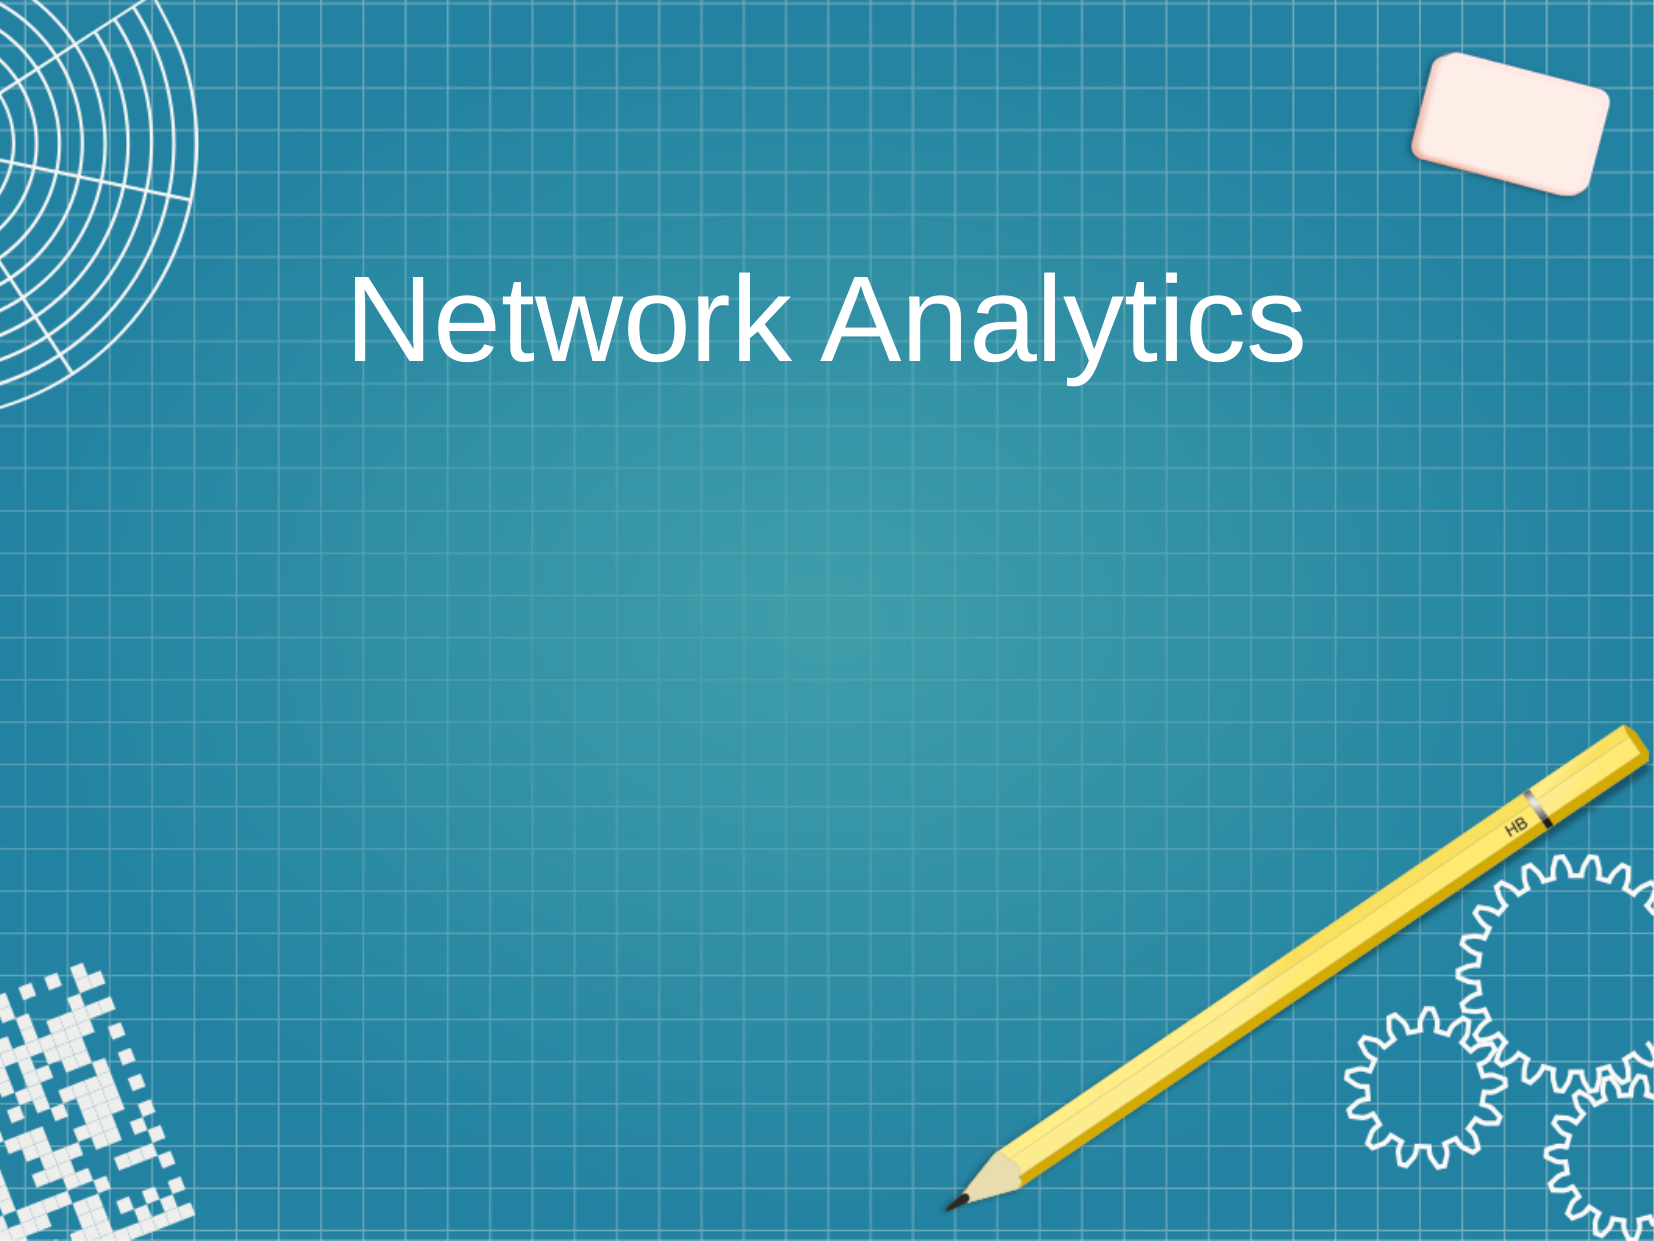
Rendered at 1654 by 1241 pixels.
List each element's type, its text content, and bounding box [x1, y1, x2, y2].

picture [0, 0, 1654, 1241]
title Network Analytics [82, 177, 1571, 461]
